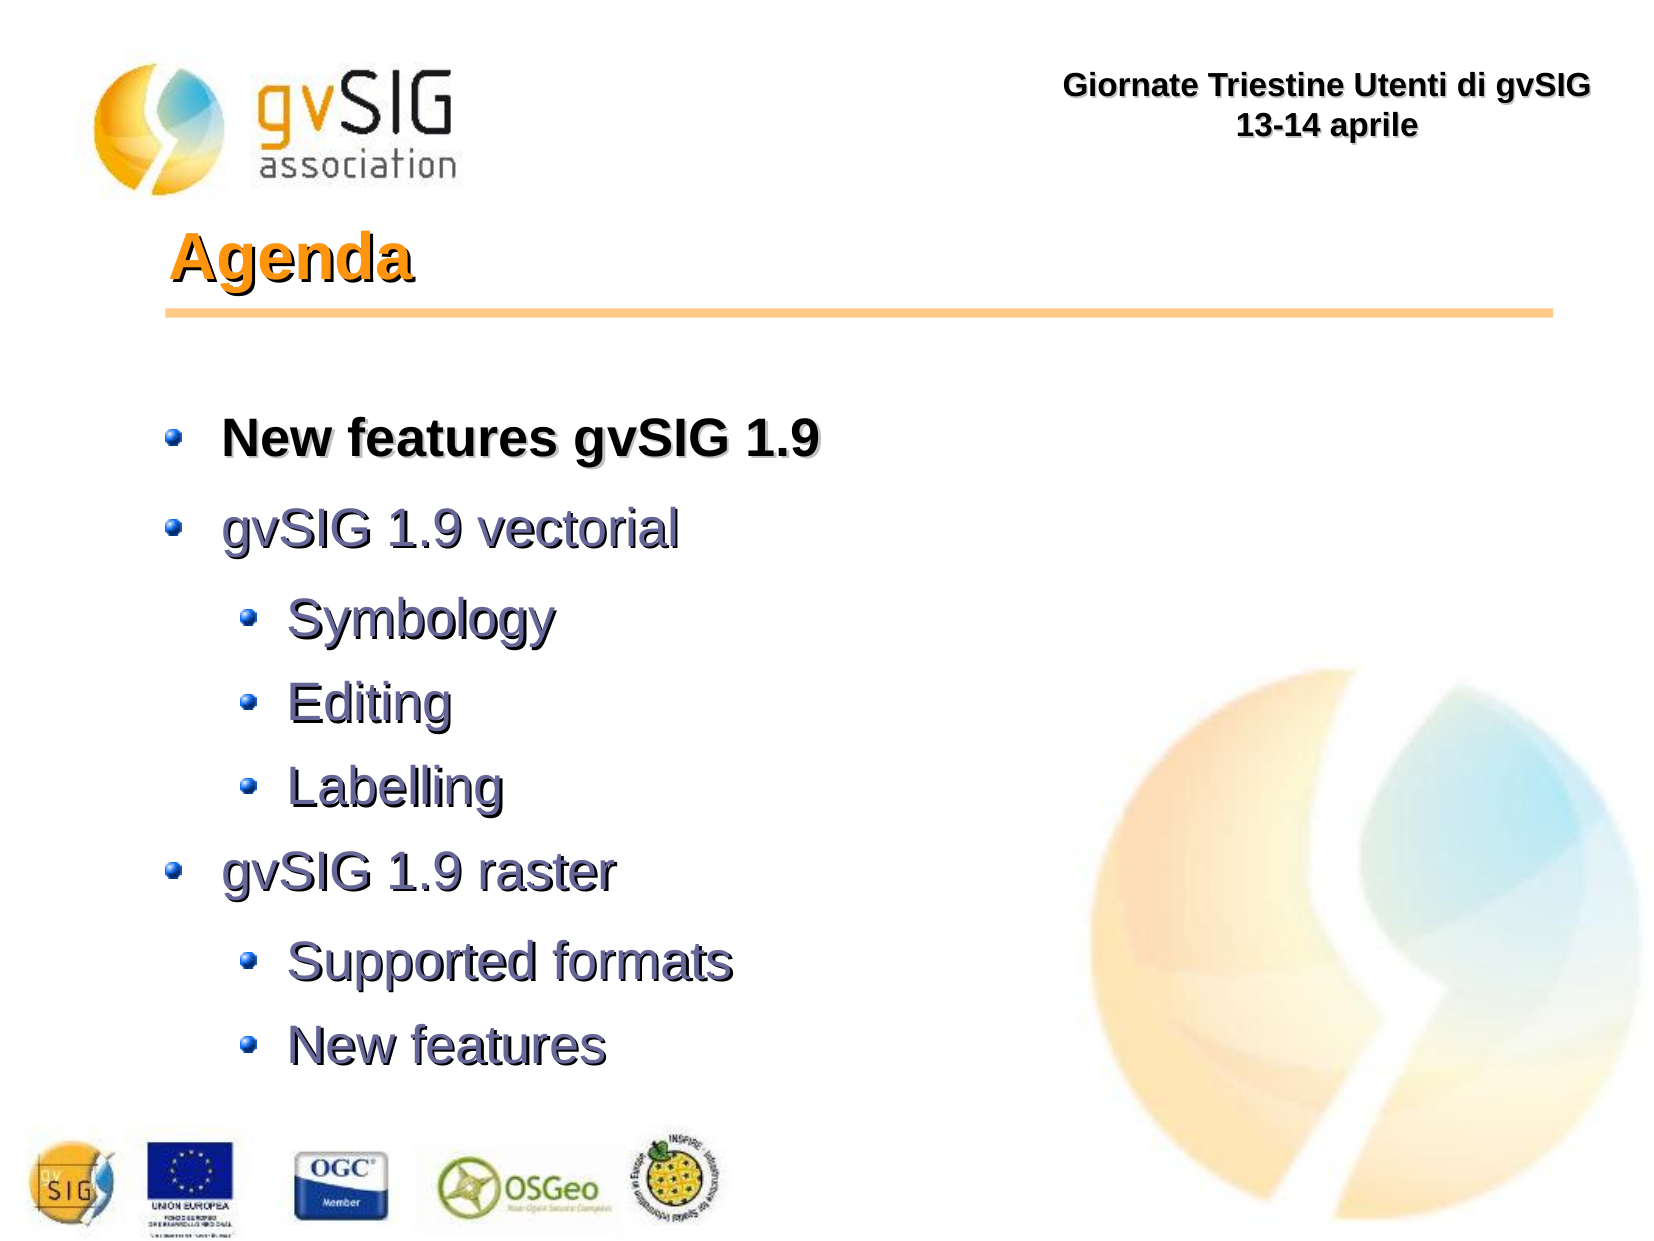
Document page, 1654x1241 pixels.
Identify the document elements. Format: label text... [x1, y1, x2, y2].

text_box Agenda [153, 211, 569, 302]
picture [1, 0, 1654, 1241]
list New features gvSIG 1.9 gvSIG 1.9 vectorial Symbology Editing Labelling gvSIG 1.9 raster Supported formats New features [165, 407, 1359, 1063]
